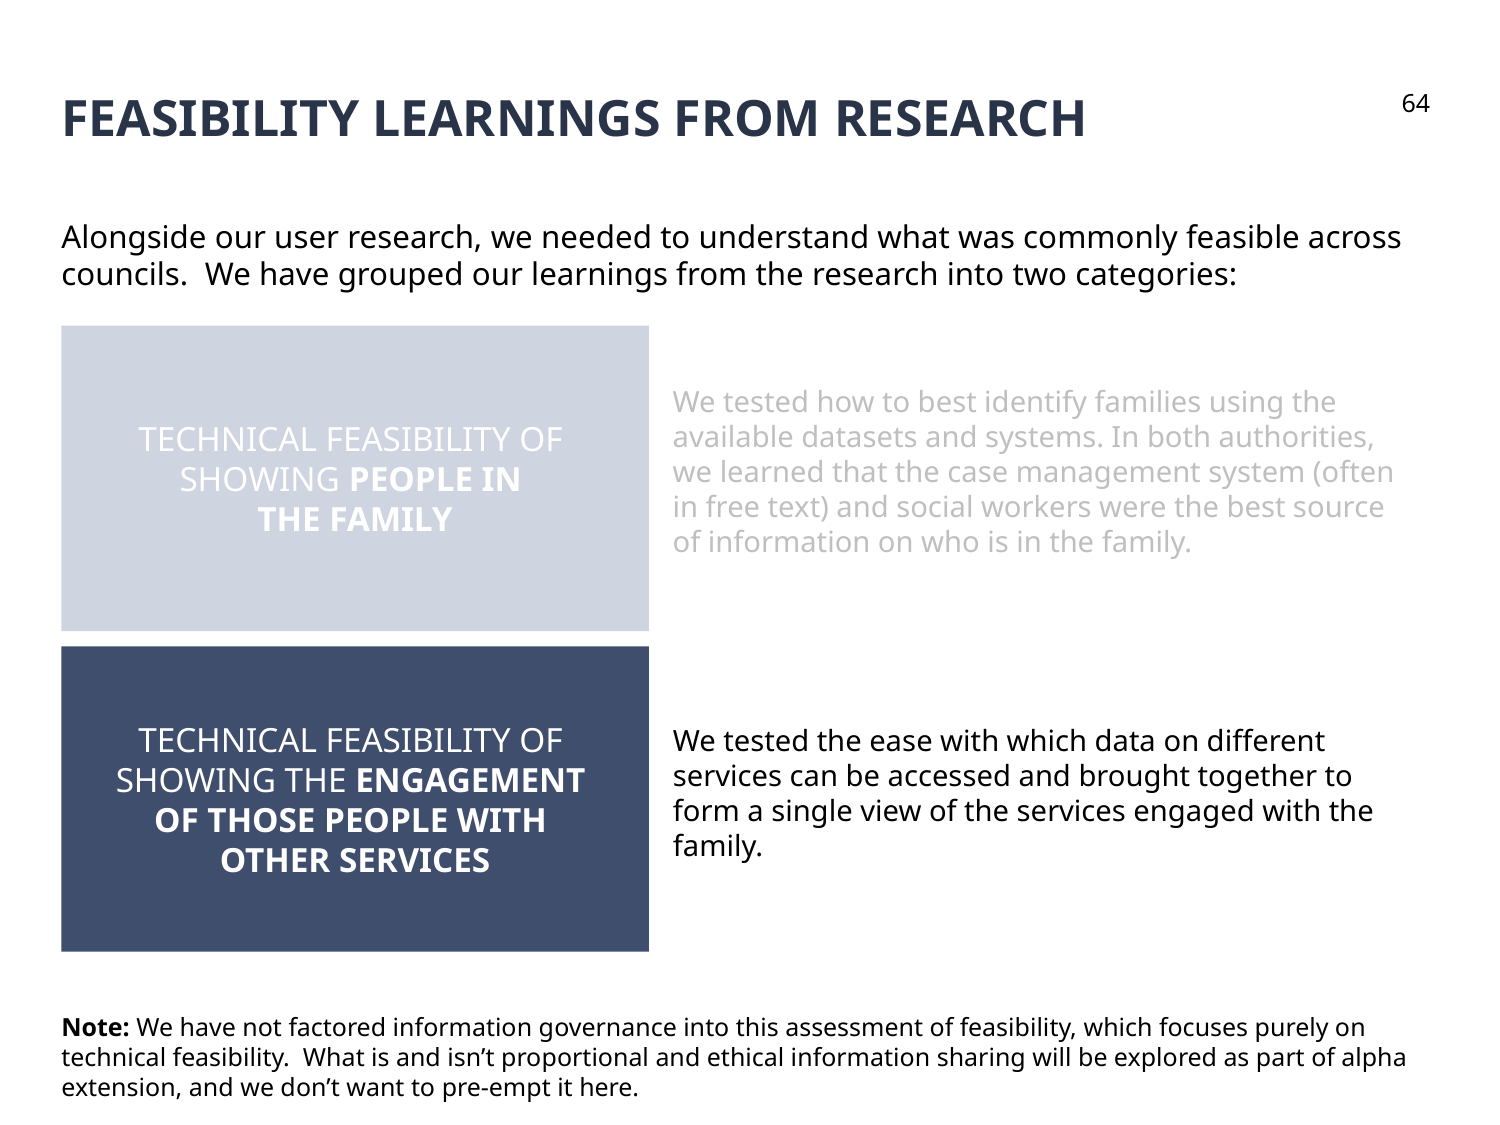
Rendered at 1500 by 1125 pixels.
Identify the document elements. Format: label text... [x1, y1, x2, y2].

text_box FEASIBILITY LEARNINGS FROM RESEARCH [61, 85, 1500, 256]
text_box We tested the ease with which data on different services can be accessed and brought together to form a single view of the services engaged with the family. [672, 715, 1405, 869]
text_box Note: We have not factored information governance into this assessment of feasibility, which focuses purely on technical feasibility. What is and isn’t proportional and ethical information sharing will be explored as part of alpha extension, and we don’t want to pre-empt it here. [61, 1011, 1431, 1102]
text_box TECHNICAL FEASIBILITY OF SHOWING THE ENGAGEMENT OF THOSE PEOPLE WITH OTHER SERVICES [61, 944, 649, 952]
text_box Alongside our user research, we needed to understand what was commonly feasible across councils. We have grouped our learnings from the research into two categories: [61, 217, 1405, 944]
slide_number <number> [1388, 87, 1431, 148]
